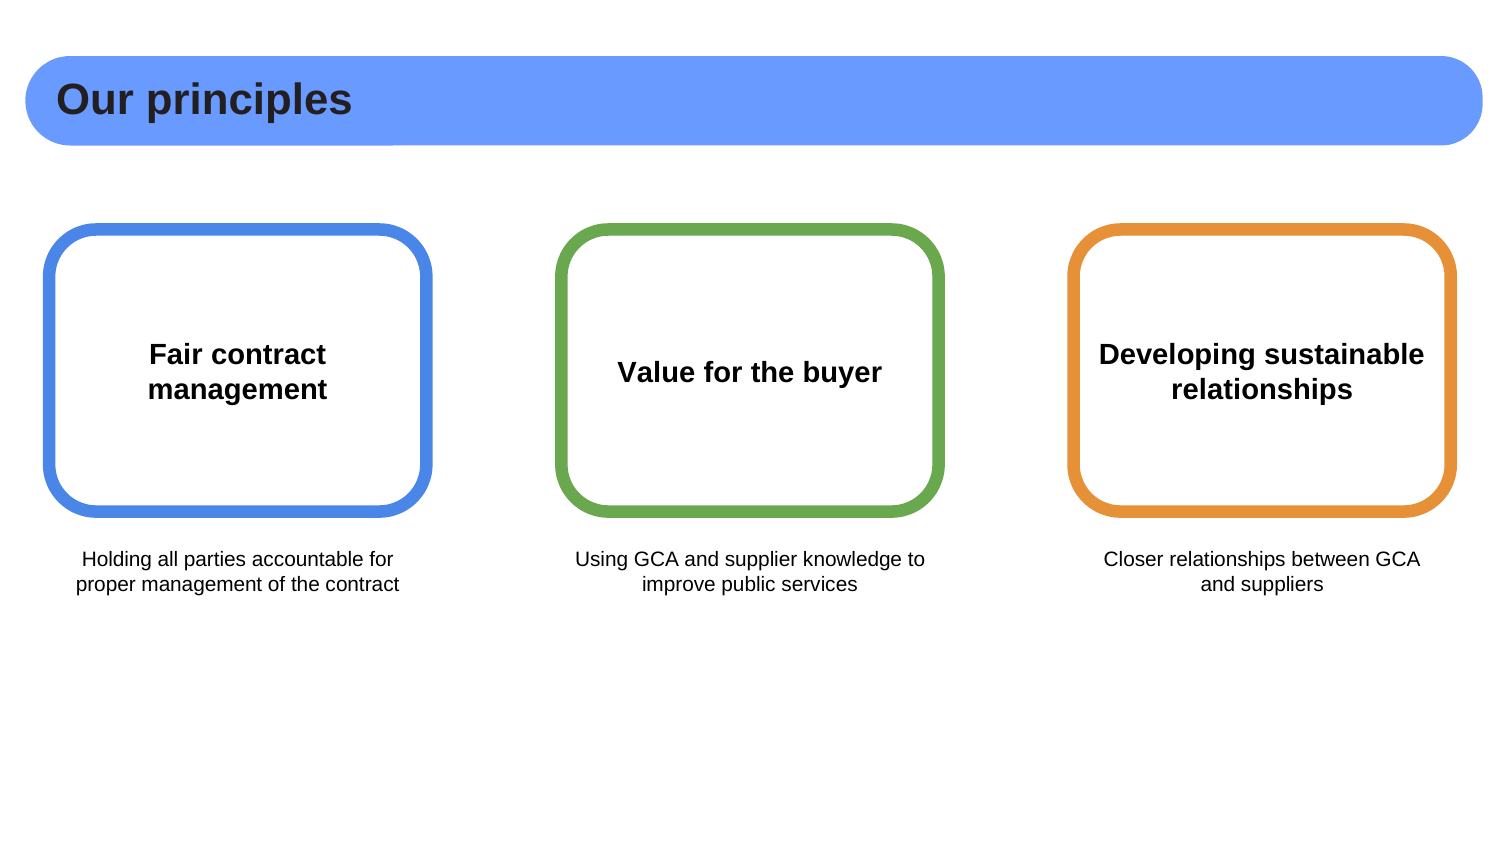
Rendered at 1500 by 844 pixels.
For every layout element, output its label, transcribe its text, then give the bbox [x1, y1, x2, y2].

title Our principles [55, 70, 1235, 137]
text_box Holding all parties accountable for proper management of the contract [49, 534, 427, 653]
text_box Developing sustainable relationships [1073, 229, 1451, 512]
text_box Closer relationships between GCA and suppliers [1073, 534, 1451, 653]
text_box Fair contract management [49, 229, 427, 512]
text_box Using GCA and supplier knowledge to improve public services [561, 534, 939, 653]
text_box Value for the buyer [561, 229, 939, 512]
